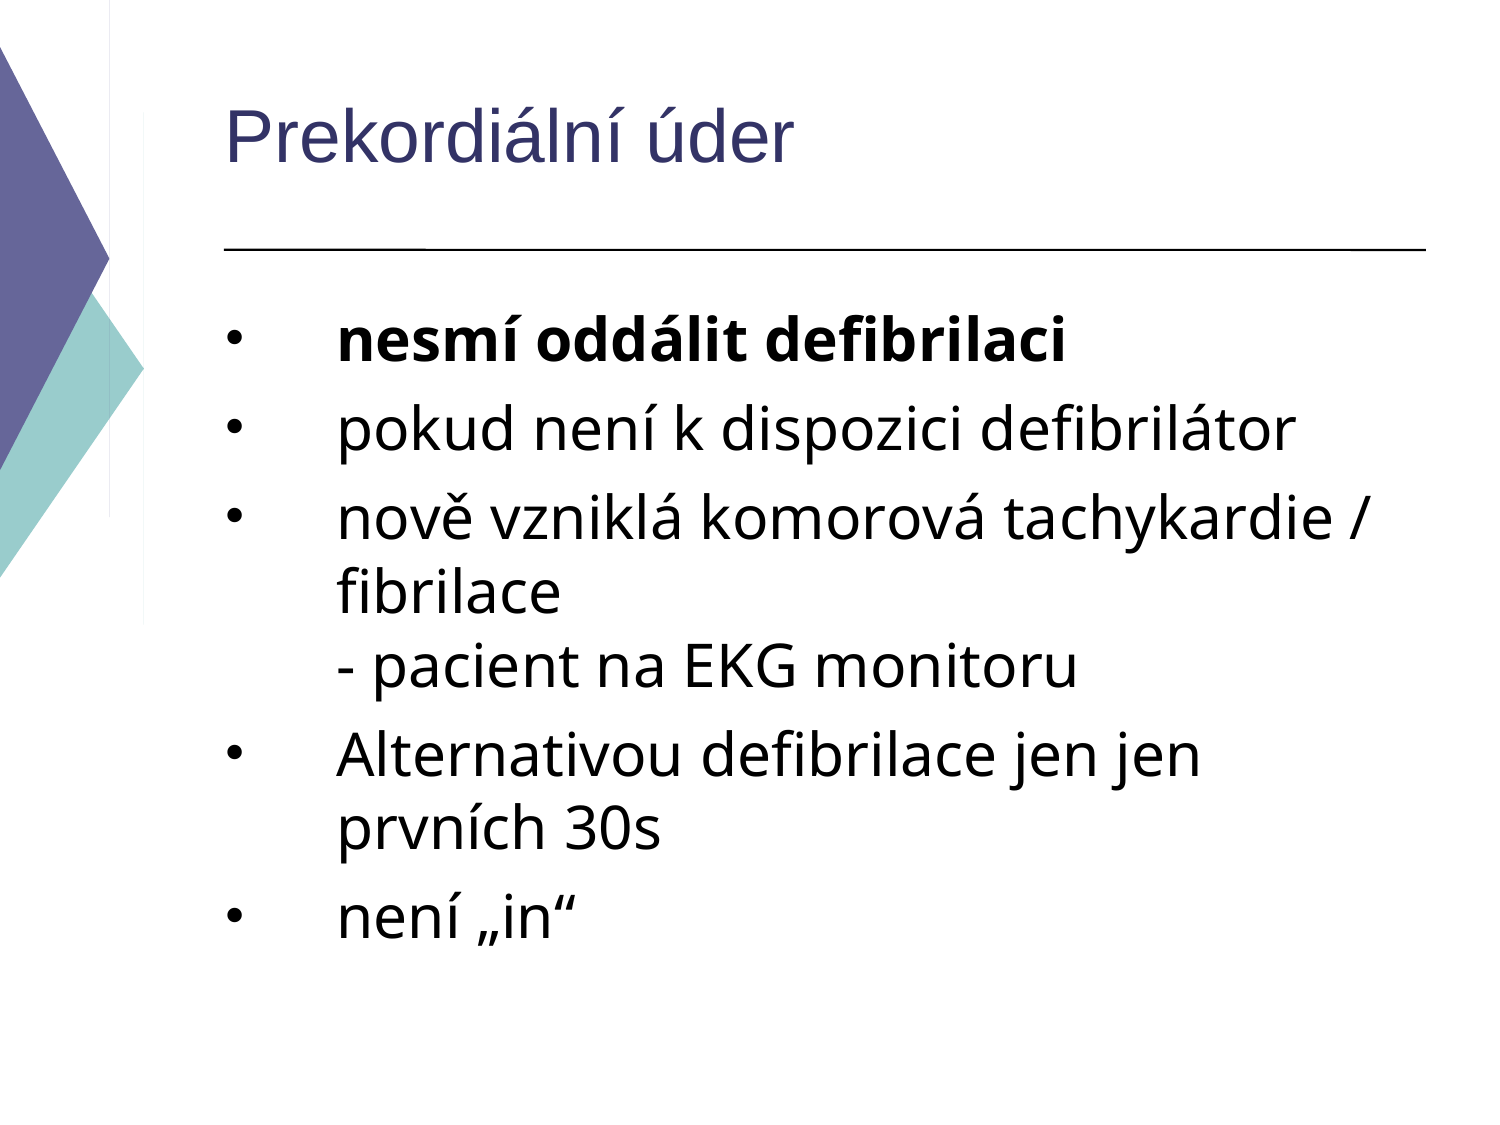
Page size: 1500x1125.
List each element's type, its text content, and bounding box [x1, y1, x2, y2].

title Prekordiální úder [224, 48, 1424, 230]
list nesmí oddálit defibrilaci pokud není k dispozici defibrilátor nově vzniklá komorová tachykardie / fibrilace - pacient na EKG monitoru Alternativou defibrilace jen jen prvních 30s není „in“ [224, 299, 1424, 960]
